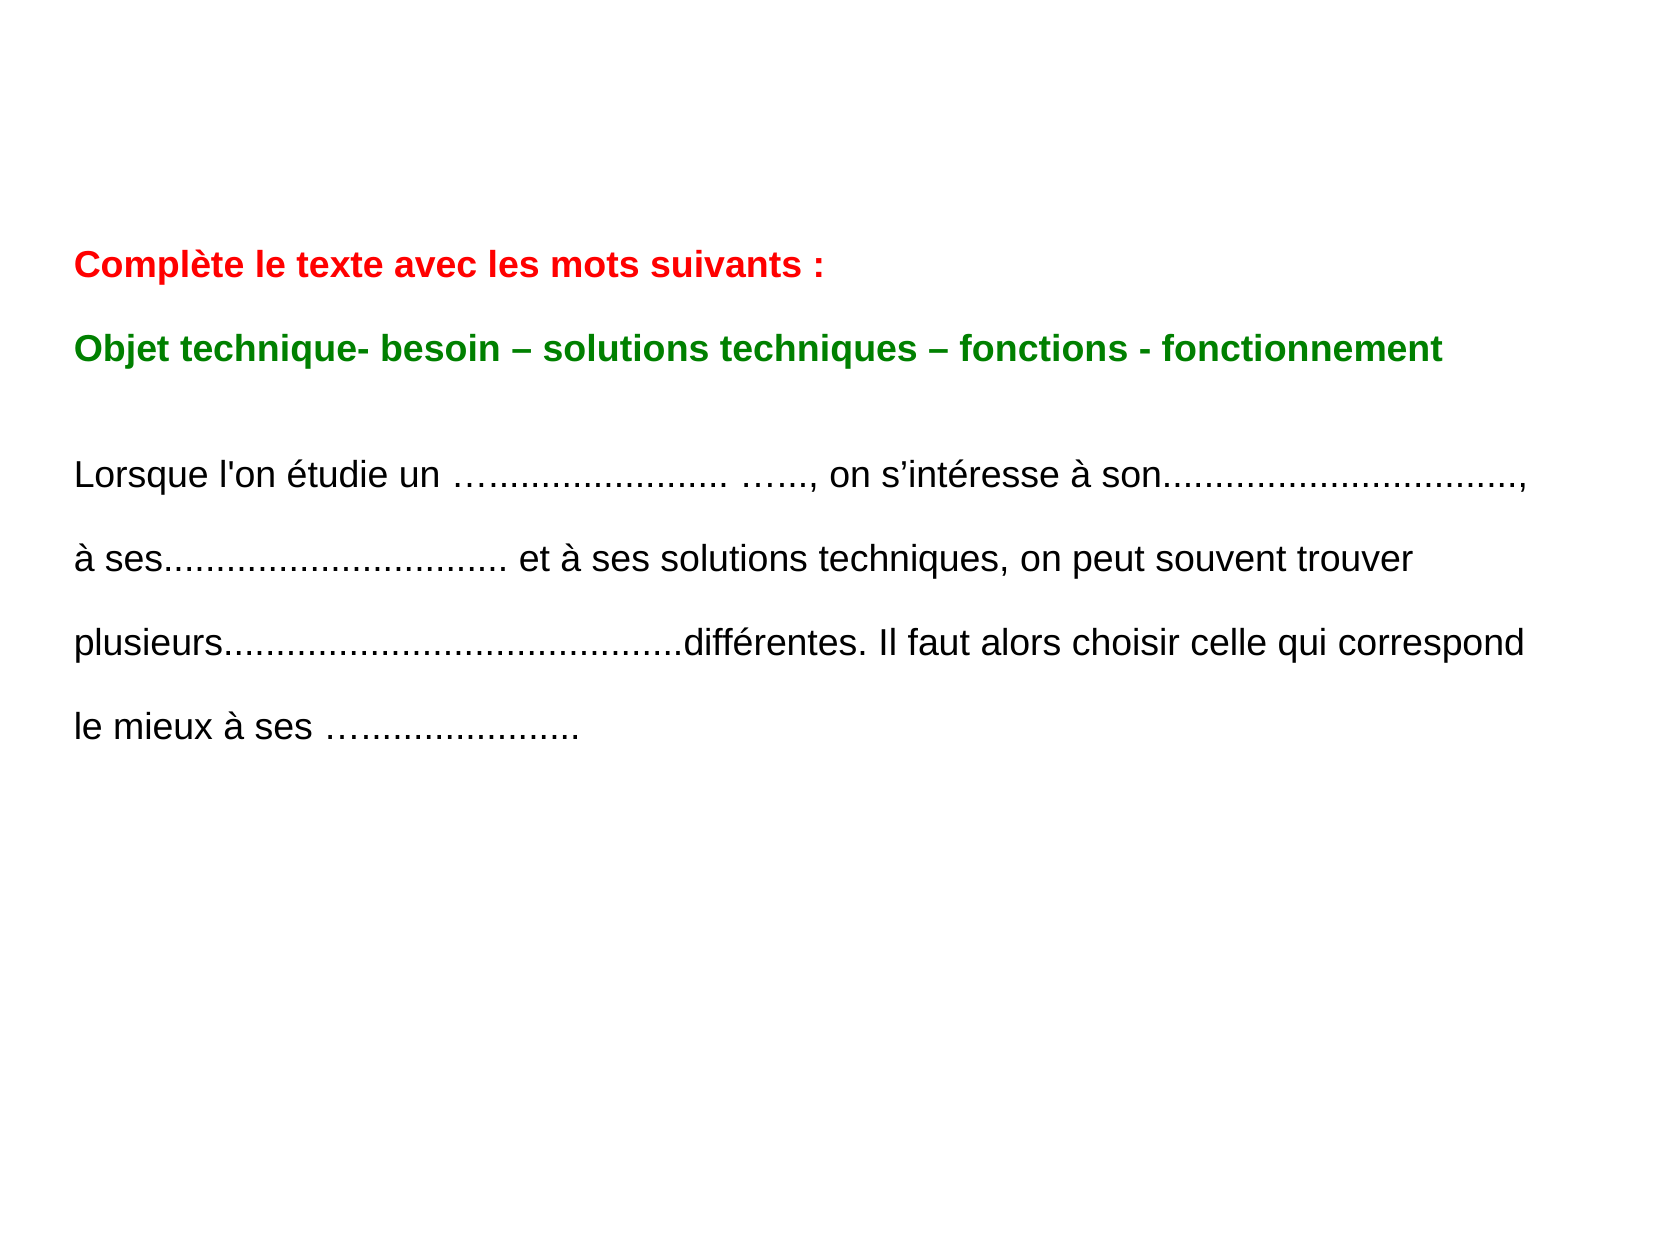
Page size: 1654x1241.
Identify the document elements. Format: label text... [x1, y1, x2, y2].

text_box Complète le texte avec les mots suivants : Objet technique- besoin – solutions techniques – fonctions - fonctionnement Lorsque l'on étudie un …....................... …..., on s’intéresse à son.................................., à ses................................. et à ses solutions techniques, on peut souvent trouver plusieurs............................................différentes. Il faut alors choisir celle qui correspond le mieux à ses …..................... [59, 236, 1565, 758]
